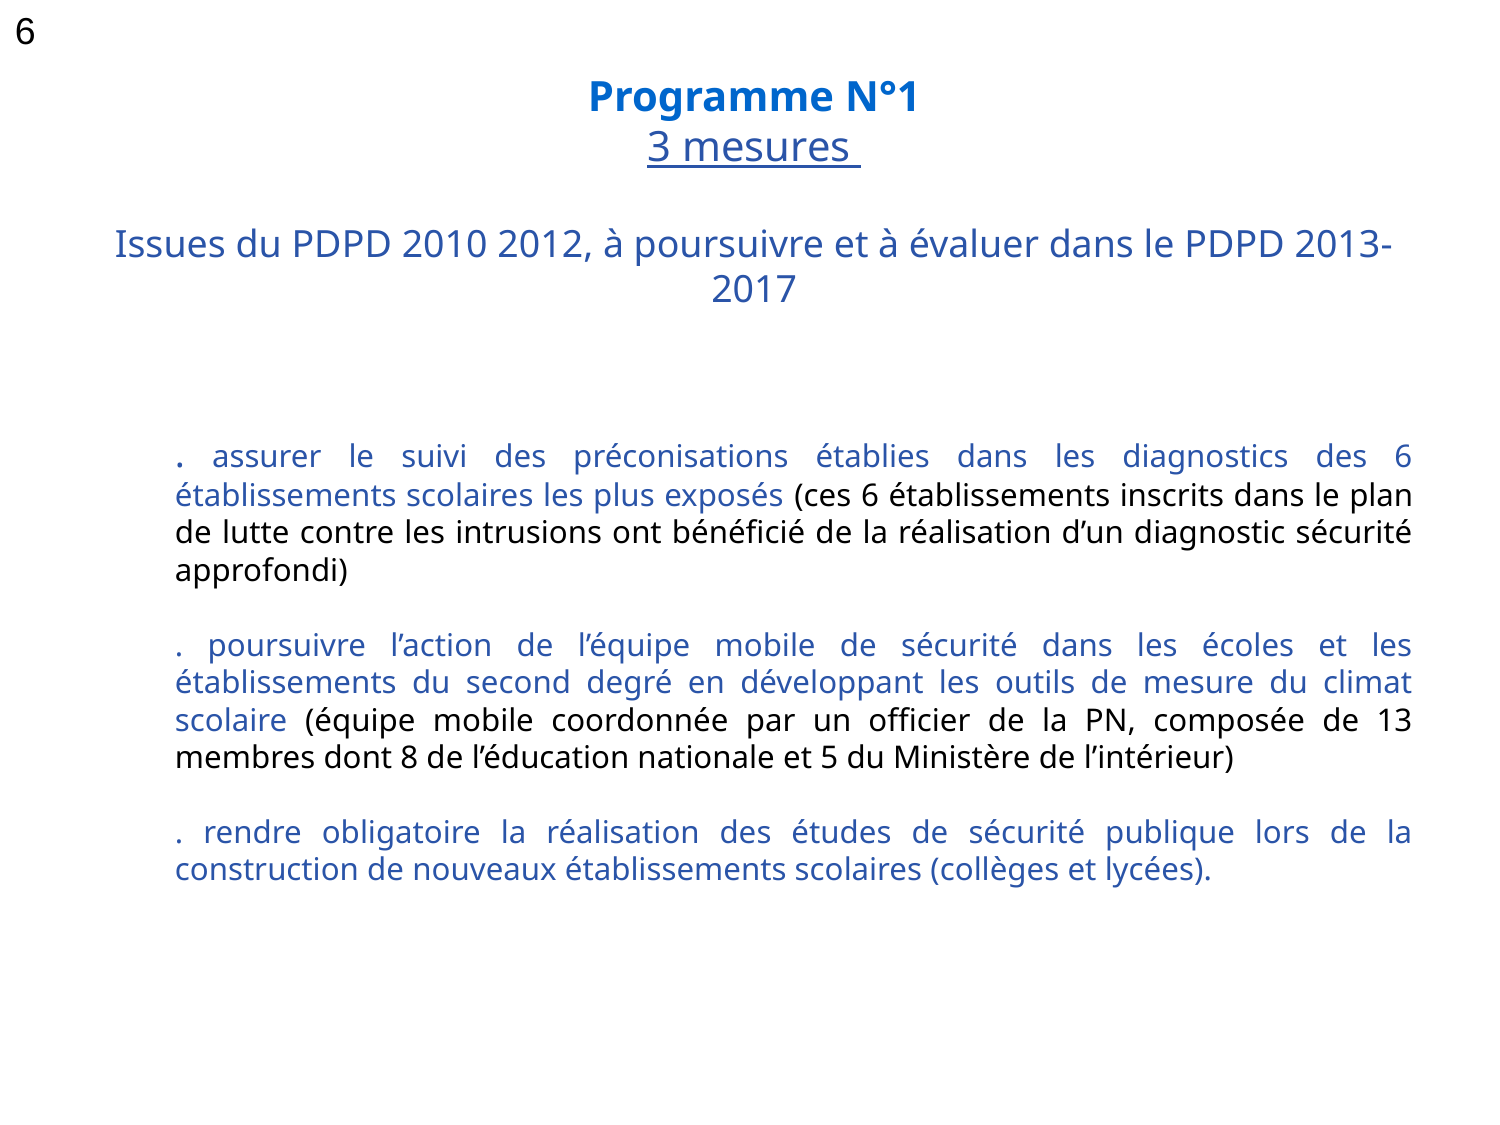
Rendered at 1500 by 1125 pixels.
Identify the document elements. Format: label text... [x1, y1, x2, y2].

text_box <numéro> [0, 0, 1500, 1125]
